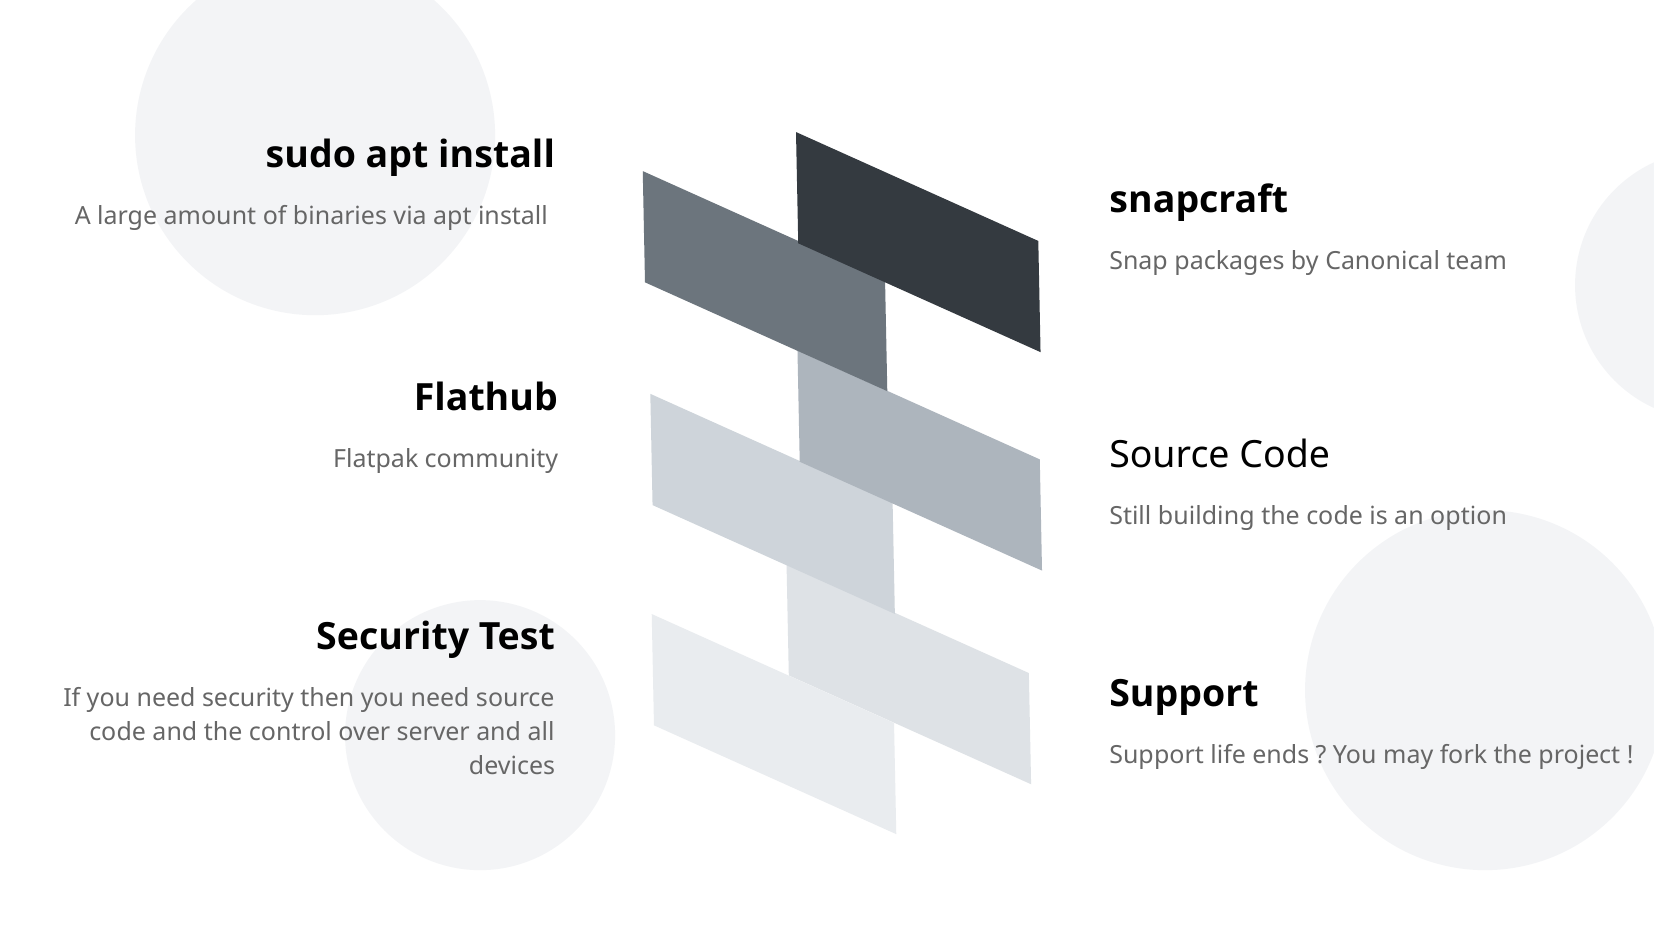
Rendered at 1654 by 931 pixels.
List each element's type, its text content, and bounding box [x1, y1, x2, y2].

text_box Snap packages by Canonical team [1094, 235, 1650, 358]
text_box If you need security then you need source code and the control over server and all devices [15, 672, 571, 796]
text_box Flathub [243, 362, 574, 429]
text_box Security Test [240, 602, 571, 668]
text_box Flatpak community [18, 432, 574, 608]
text_box sudo apt install [240, 120, 571, 186]
text_box Source Code [1094, 420, 1425, 481]
text_box A large amount of binaries via apt install [15, 190, 571, 313]
text_box Still building the code is an option [1094, 490, 1650, 614]
text_box Support life ends ? You may fork the project ! [1094, 729, 1650, 853]
text_box snapcraft [1094, 165, 1425, 231]
text_box Support [1094, 659, 1425, 726]
